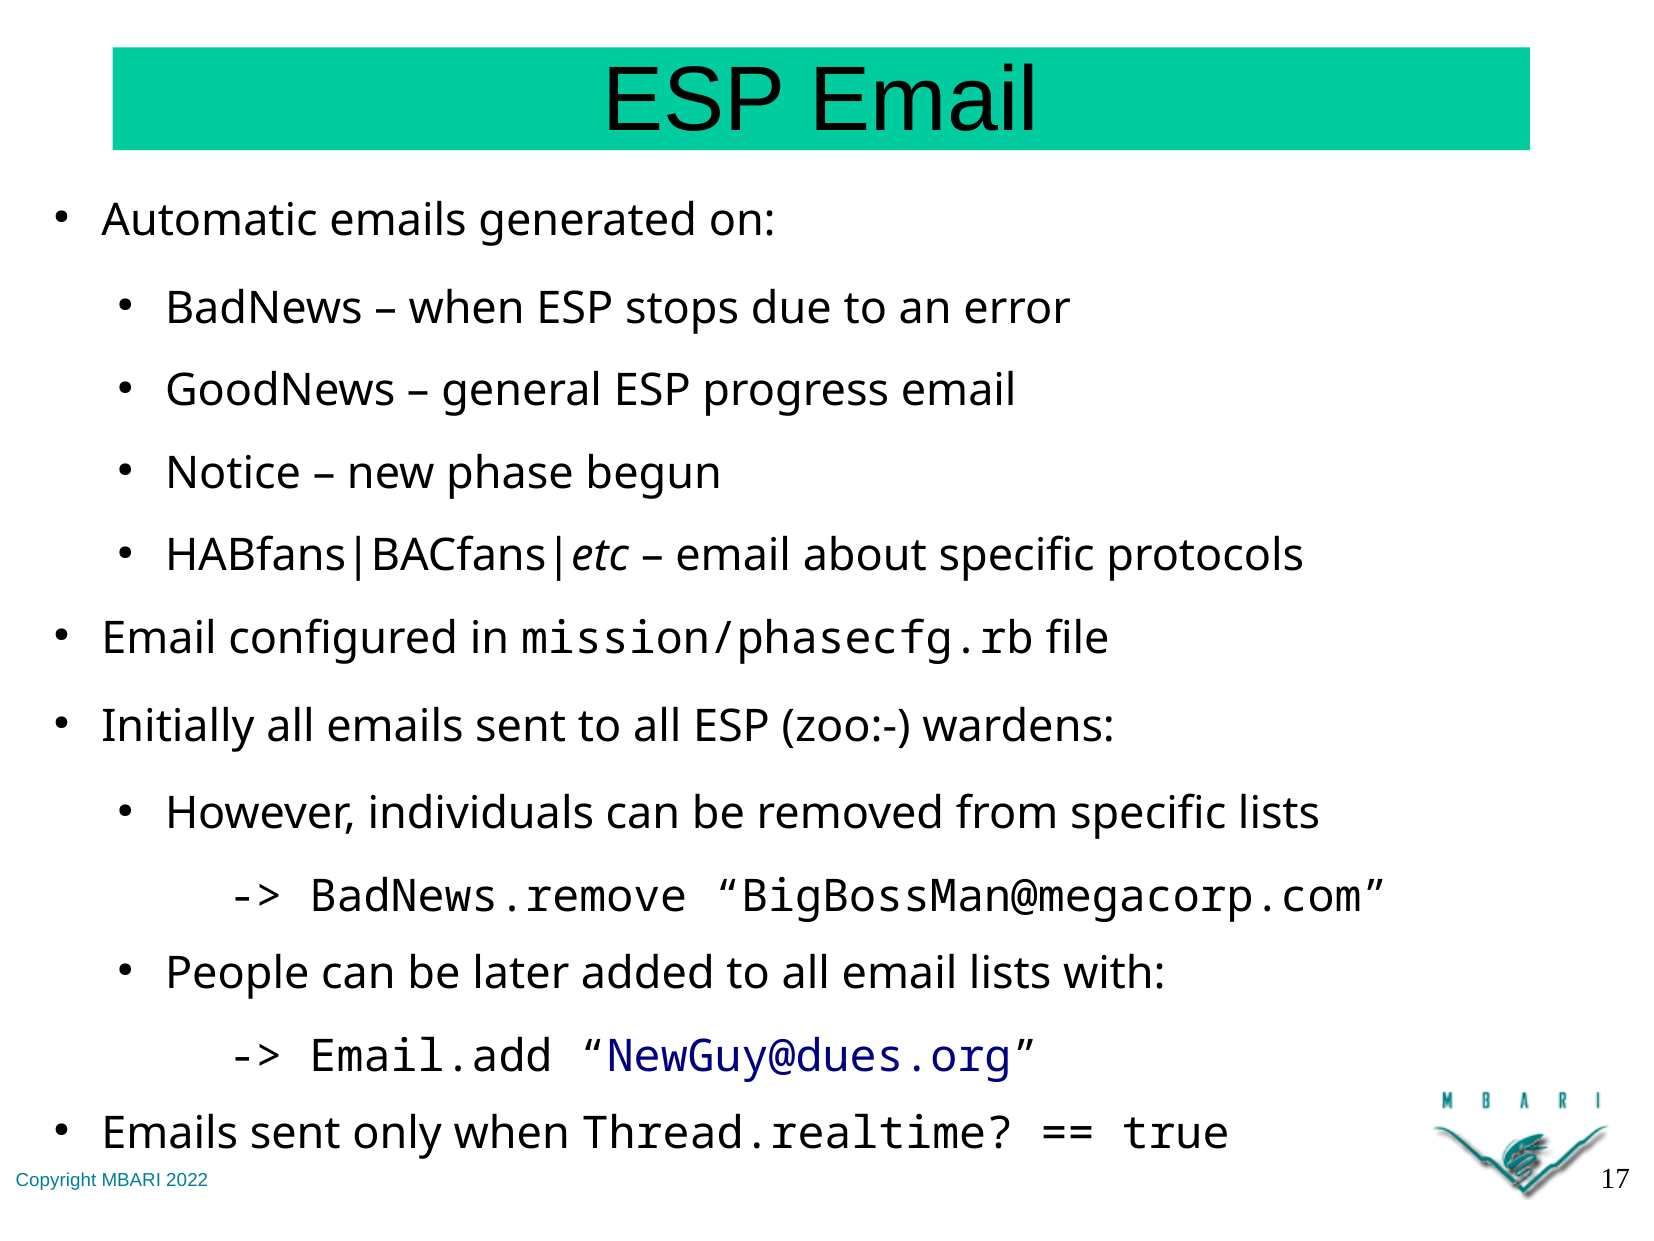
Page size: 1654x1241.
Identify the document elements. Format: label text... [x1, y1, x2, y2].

list Automatic emails generated on: BadNews – when ESP stops due to an error GoodNews – general ESP progress email Notice – new phase begun HABfans|BACfans|etc – email about specific protocols Email configured in mission/phasecfg.rb file Initially all emails sent to all ESP (zoo:-) wardens: However, individuals can be removed from specific lists -> BadNews.remove “BigBossMan@megacorp.com” People can be later added to all email lists with: -> Email.add “NewGuy@dues.org” Emails sent only when Thread.realtime? == true [37, 187, 1613, 1163]
picture [1426, 1163, 1613, 1200]
title ESP Email [112, 47, 1530, 151]
